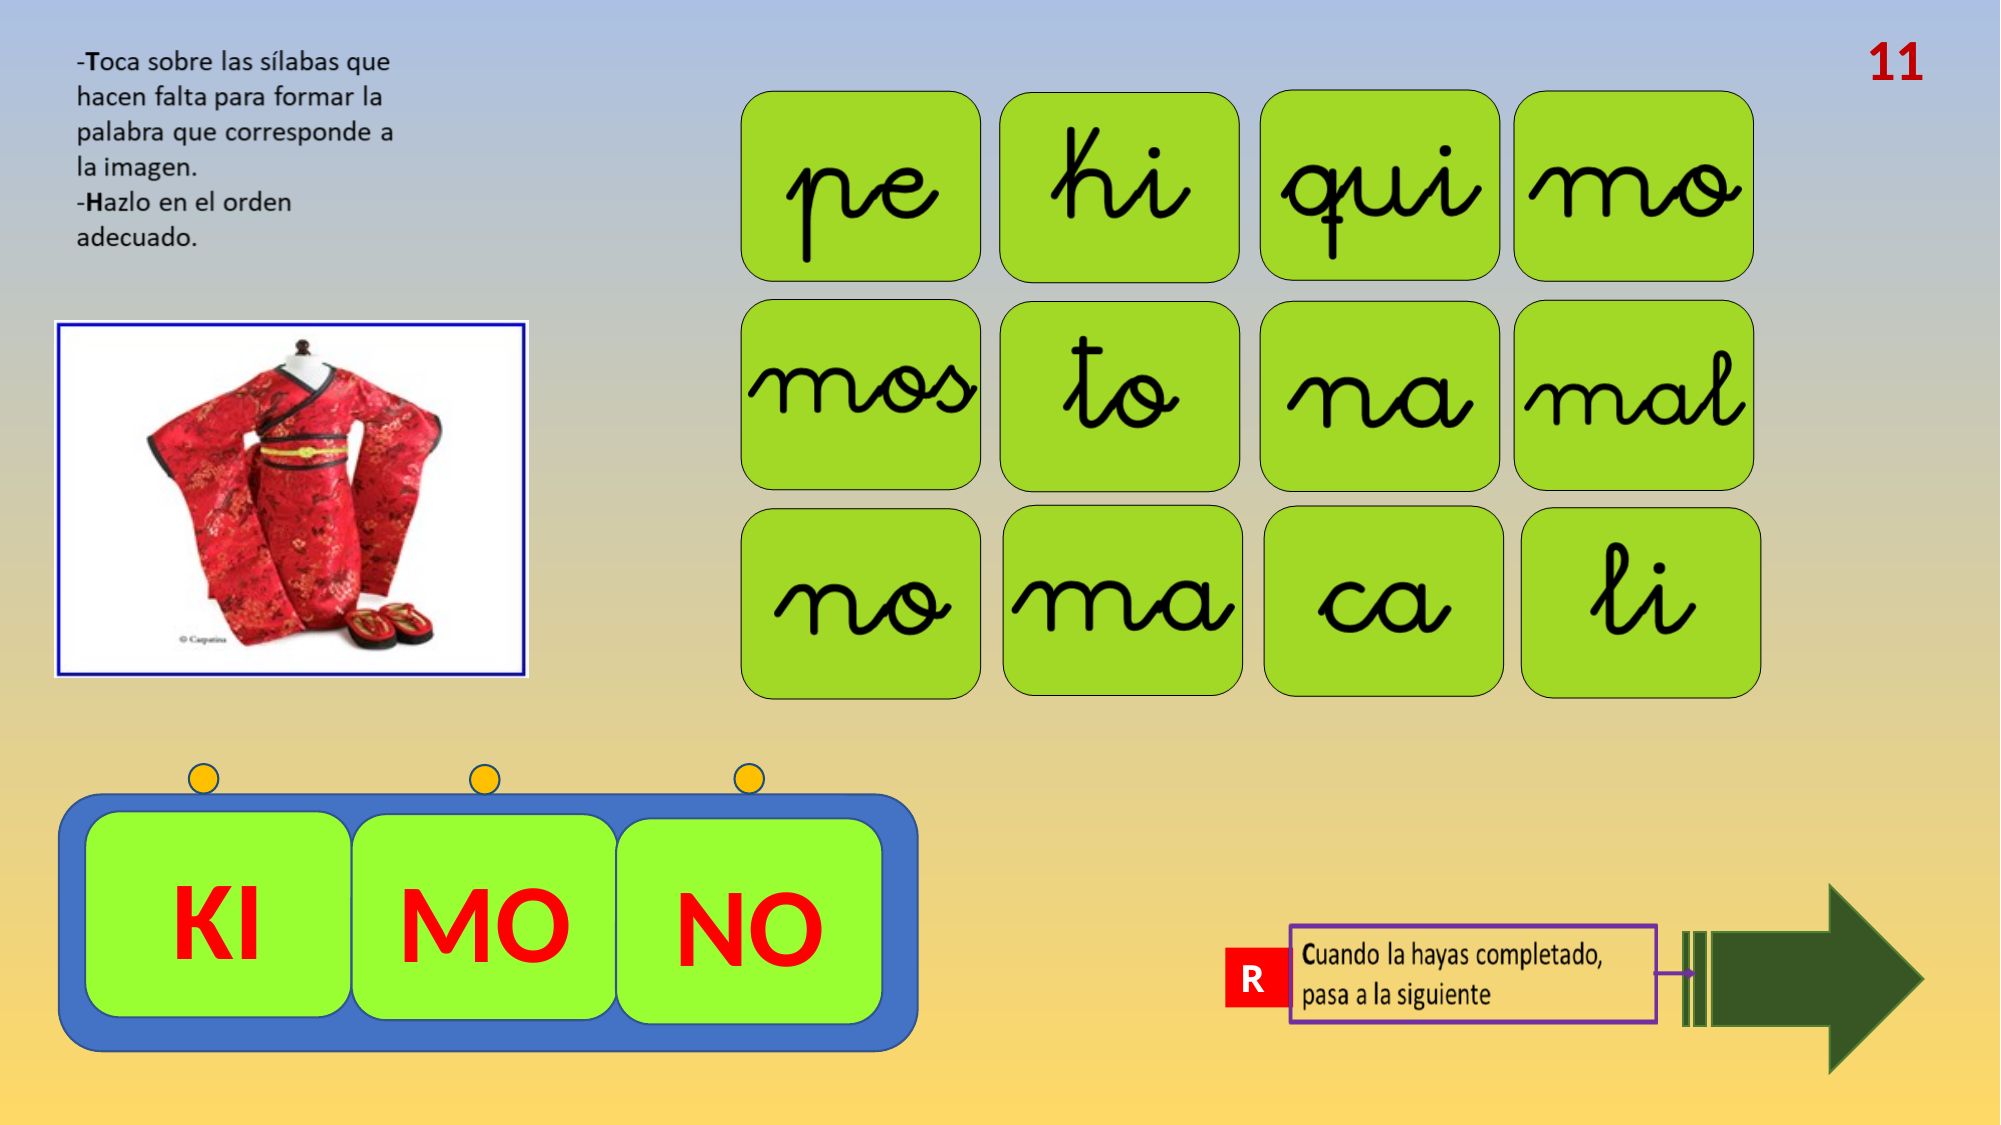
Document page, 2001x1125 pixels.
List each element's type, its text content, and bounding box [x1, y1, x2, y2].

picture [1513, 90, 1755, 282]
picture [1285, 922, 1707, 1035]
picture [740, 90, 982, 283]
text_box R [1225, 947, 1285, 1008]
picture [740, 298, 982, 491]
picture [1263, 505, 1505, 698]
text_box 11 [1851, 14, 1979, 100]
picture [1513, 299, 1755, 492]
text_box KI [85, 811, 352, 1018]
text_box [58, 764, 918, 1052]
text_box [1711, 885, 1924, 1073]
picture [58, 34, 431, 272]
picture [1002, 504, 1244, 697]
picture [1259, 300, 1501, 493]
text_box NO [616, 818, 883, 1025]
picture [740, 508, 982, 700]
text_box MO [351, 814, 617, 1021]
picture [999, 91, 1241, 284]
picture [54, 320, 529, 678]
picture [999, 300, 1241, 493]
picture [1259, 89, 1501, 281]
picture [1520, 507, 1762, 699]
